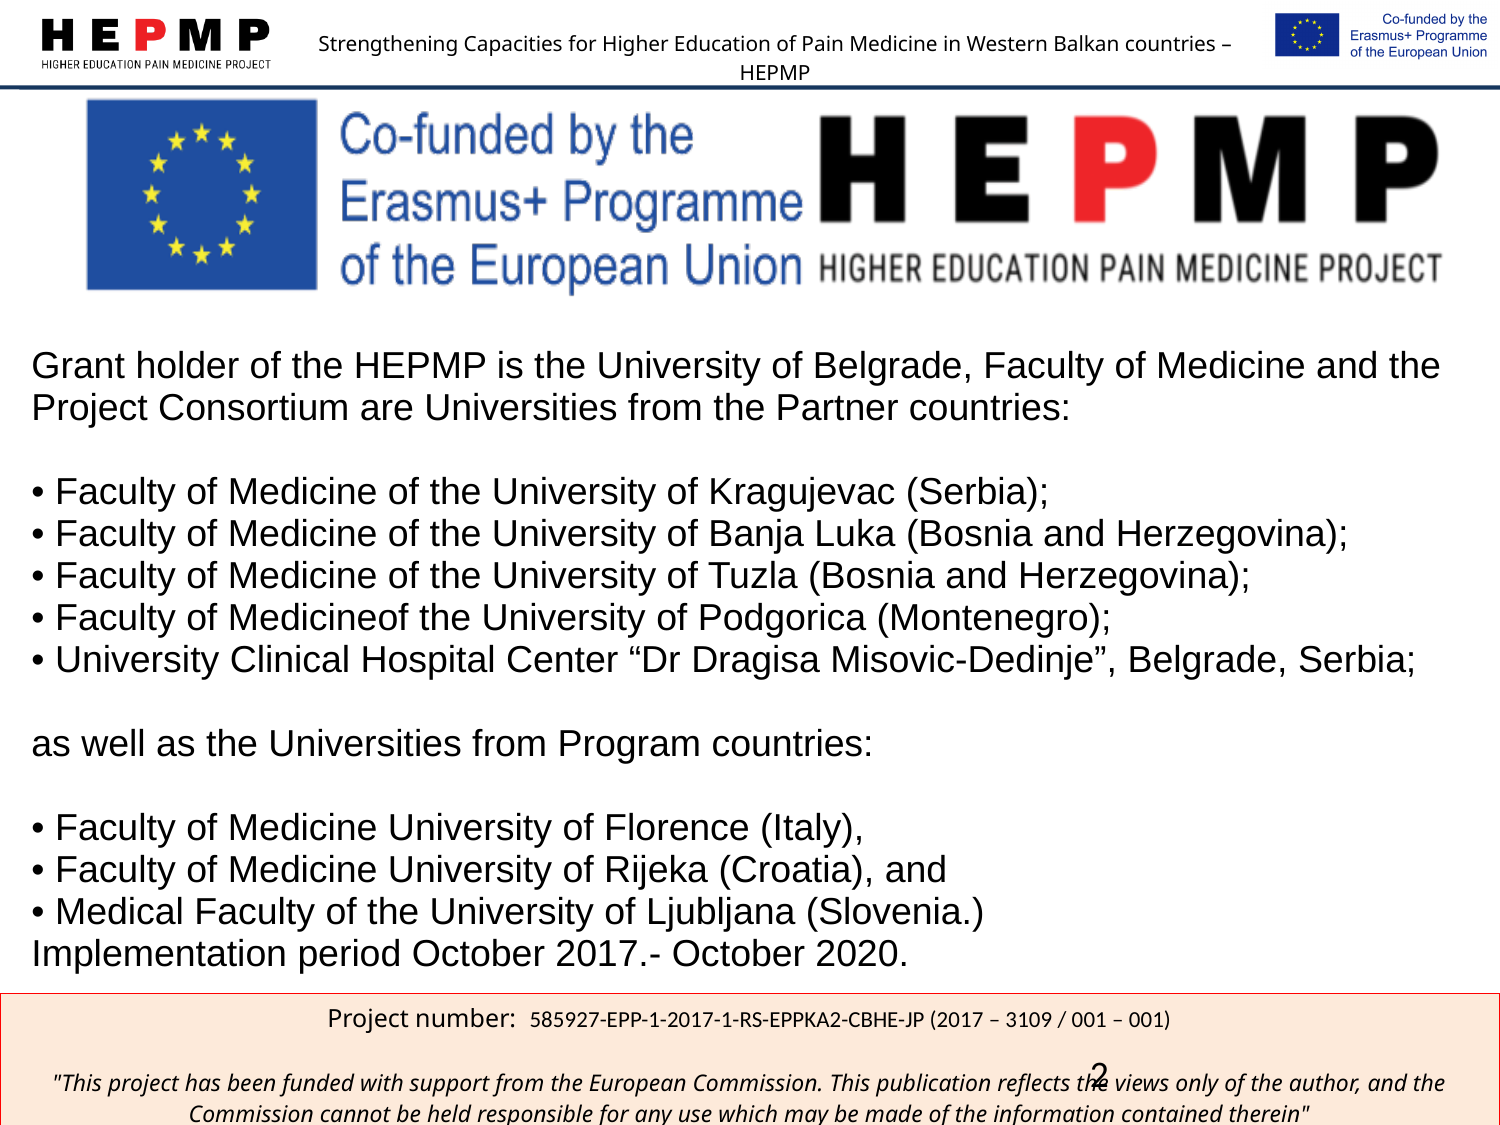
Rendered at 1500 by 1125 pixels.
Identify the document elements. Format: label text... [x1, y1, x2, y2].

text_box Grant holder of the HEPMP is the University of Belgrade, Faculty of Medicine and the Project Consortium are Universities from the Partner countries: • Faculty of Medicine of the University of Kragujevac (Serbia); • Faculty of Medicine of the University of Banja Luka (Bosnia and Herzegovina); • Faculty of Medicine of the University of Tuzla (Bosnia and Herzegovina); • Faculty of Medicineof the University of Podgorica (Montenegro); • University Clinical Hospital Center “Dr Dragisa Misovic-Dedinje”, Belgrade, Serbia; as well as the Universities from Program countries: • Faculty of Medicine University of Florence (Italy), • Faculty of Medicine University of Rijeka (Croatia), and • Medical Faculty of the University of Ljubljana (Slovenia.) Implementation period October 2017.- October 2020. [16, 337, 1500, 1006]
text_box [1074, 1042, 1425, 1103]
picture [77, 90, 1448, 300]
